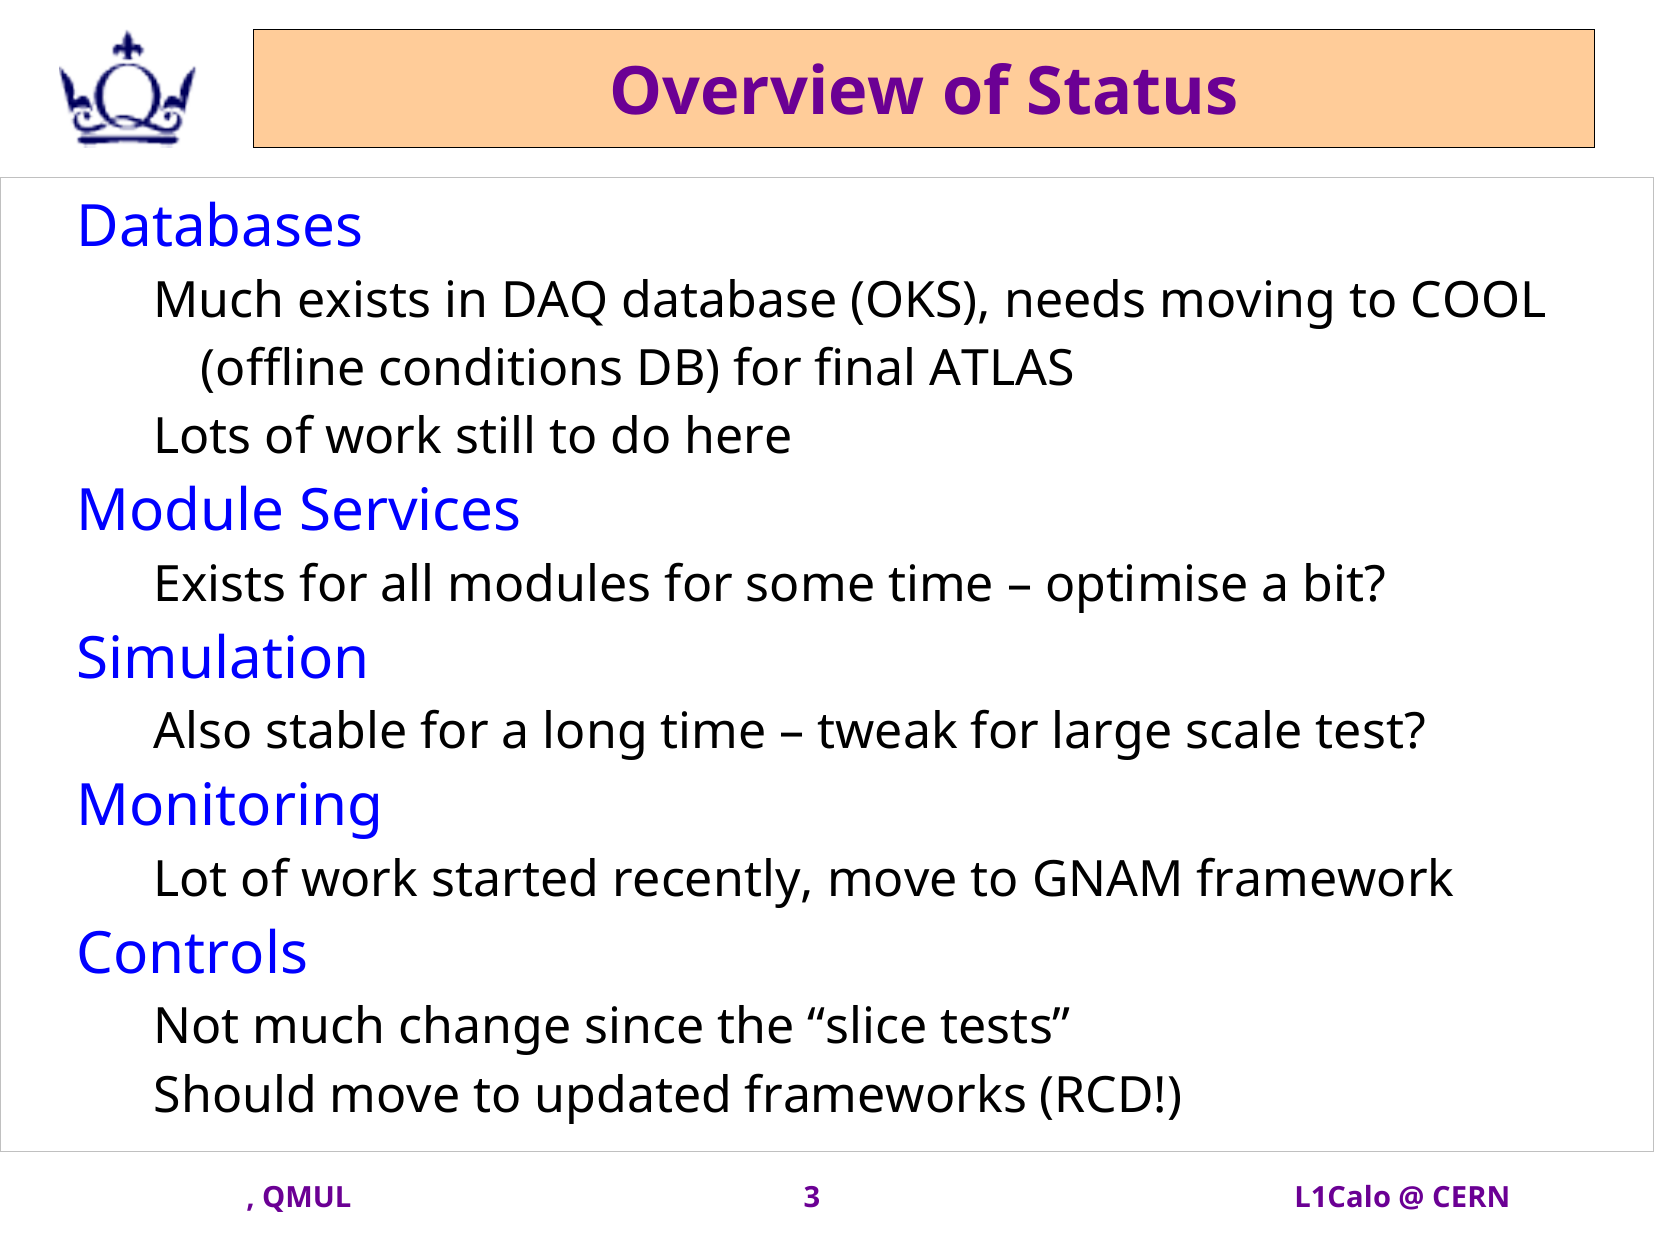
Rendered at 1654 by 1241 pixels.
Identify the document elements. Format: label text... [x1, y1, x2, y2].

list Databases Much exists in DAQ database (OKS), needs moving to COOL (offline conditions DB) for final ATLAS Lots of work still to do here Module Services Exists for all modules for some time – optimise a bit? Simulation Also stable for a long time – tweak for large scale test? Monitoring Lot of work started recently, move to GNAM framework Controls Not much change since the “slice tests” Should move to updated frameworks (RCD!) [59, 184, 1603, 1155]
title Overview of Status [253, 29, 1595, 148]
picture [59, 29, 200, 148]
